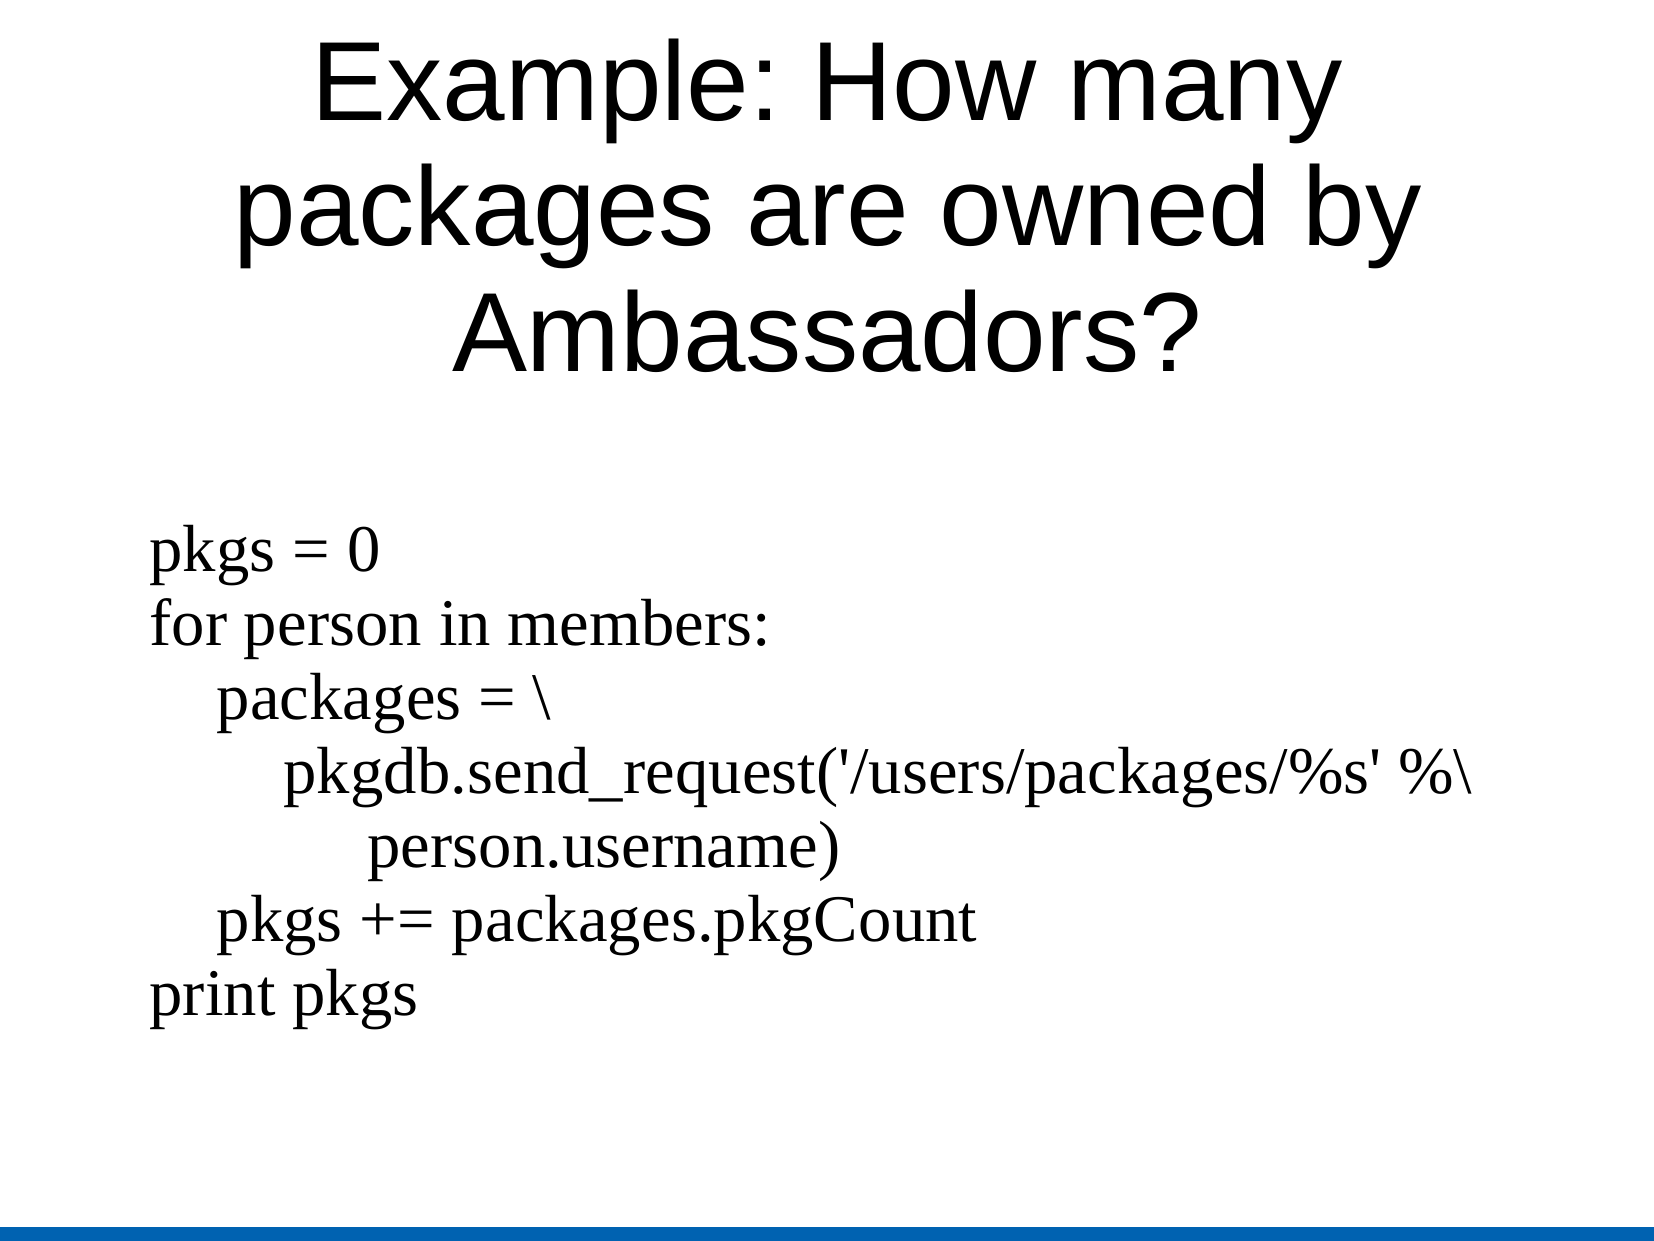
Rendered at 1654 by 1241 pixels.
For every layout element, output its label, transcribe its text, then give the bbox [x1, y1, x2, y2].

title Example: How many packages are owned by Ambassadors? [121, 0, 1533, 416]
subtitle pkgs = 0 for person in members: packages = \ pkgdb.send_request('/users/packages/%s' %\ person.username) pkgs += packages.pkgCount print pkgs [125, 343, 1538, 1126]
